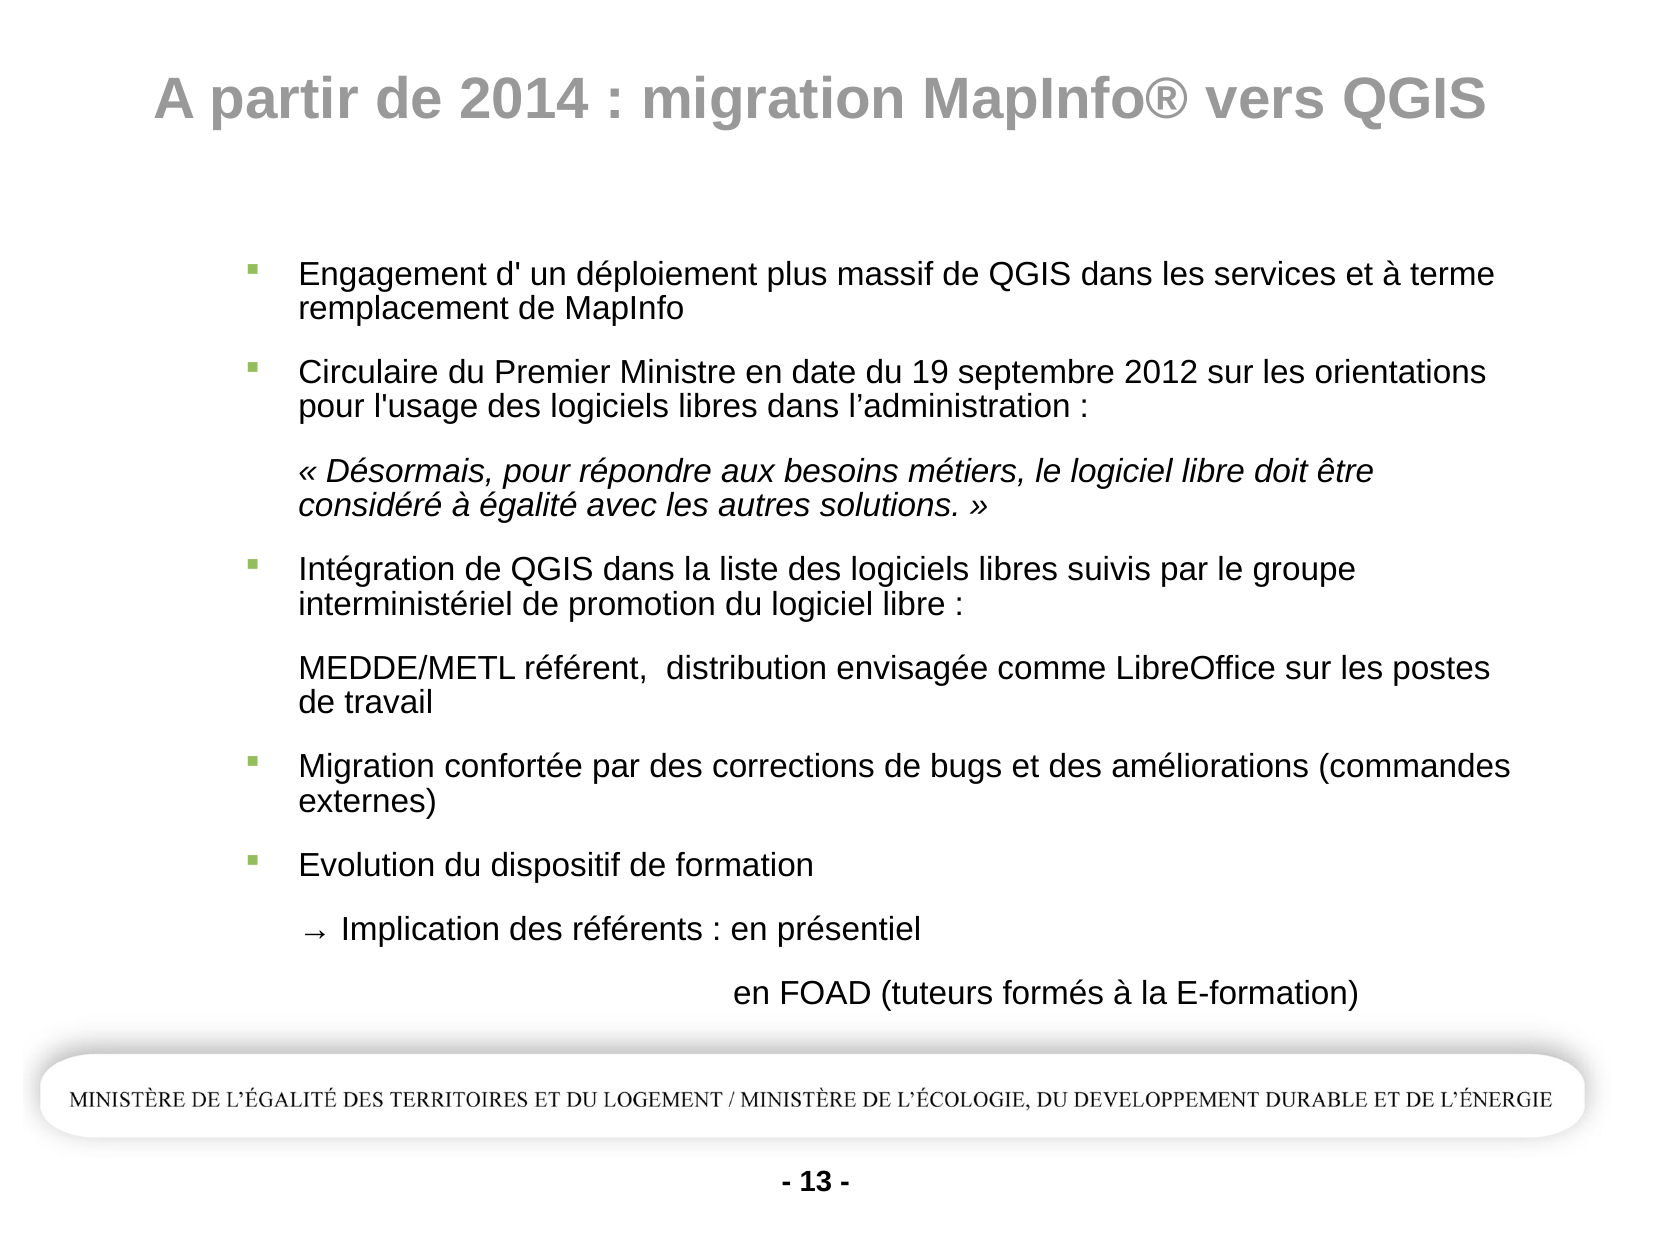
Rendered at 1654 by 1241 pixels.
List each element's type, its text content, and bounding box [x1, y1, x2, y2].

text_box A partir de 2014 : migration MapInfo® vers QGIS [153, 56, 1523, 130]
picture [23, 1014, 1612, 1159]
text_box Engagement d' un déploiement plus massif de QGIS dans les services et à terme remplacement de MapInfo Circulaire du Premier Ministre en date du 19 septembre 2012 sur les orientations pour l'usage des logiciels libres dans l’administration : « Désormais, pour répondre aux besoins métiers, le logiciel libre doit être considéré à égalité avec les autres solutions. » Intégration de QGIS dans la liste des logiciels libres suivis par le groupe interministériel de promotion du logiciel libre : MEDDE/METL référent, distribution envisagée comme LibreOffice sur les postes de travail Migration confortée par des corrections de bugs et des améliorations (commandes externes) Evolution du dispositif de formation → Implication des référents : en présentiel en FOAD (tuteurs formés à la E-formation) [212, 183, 1534, 1023]
